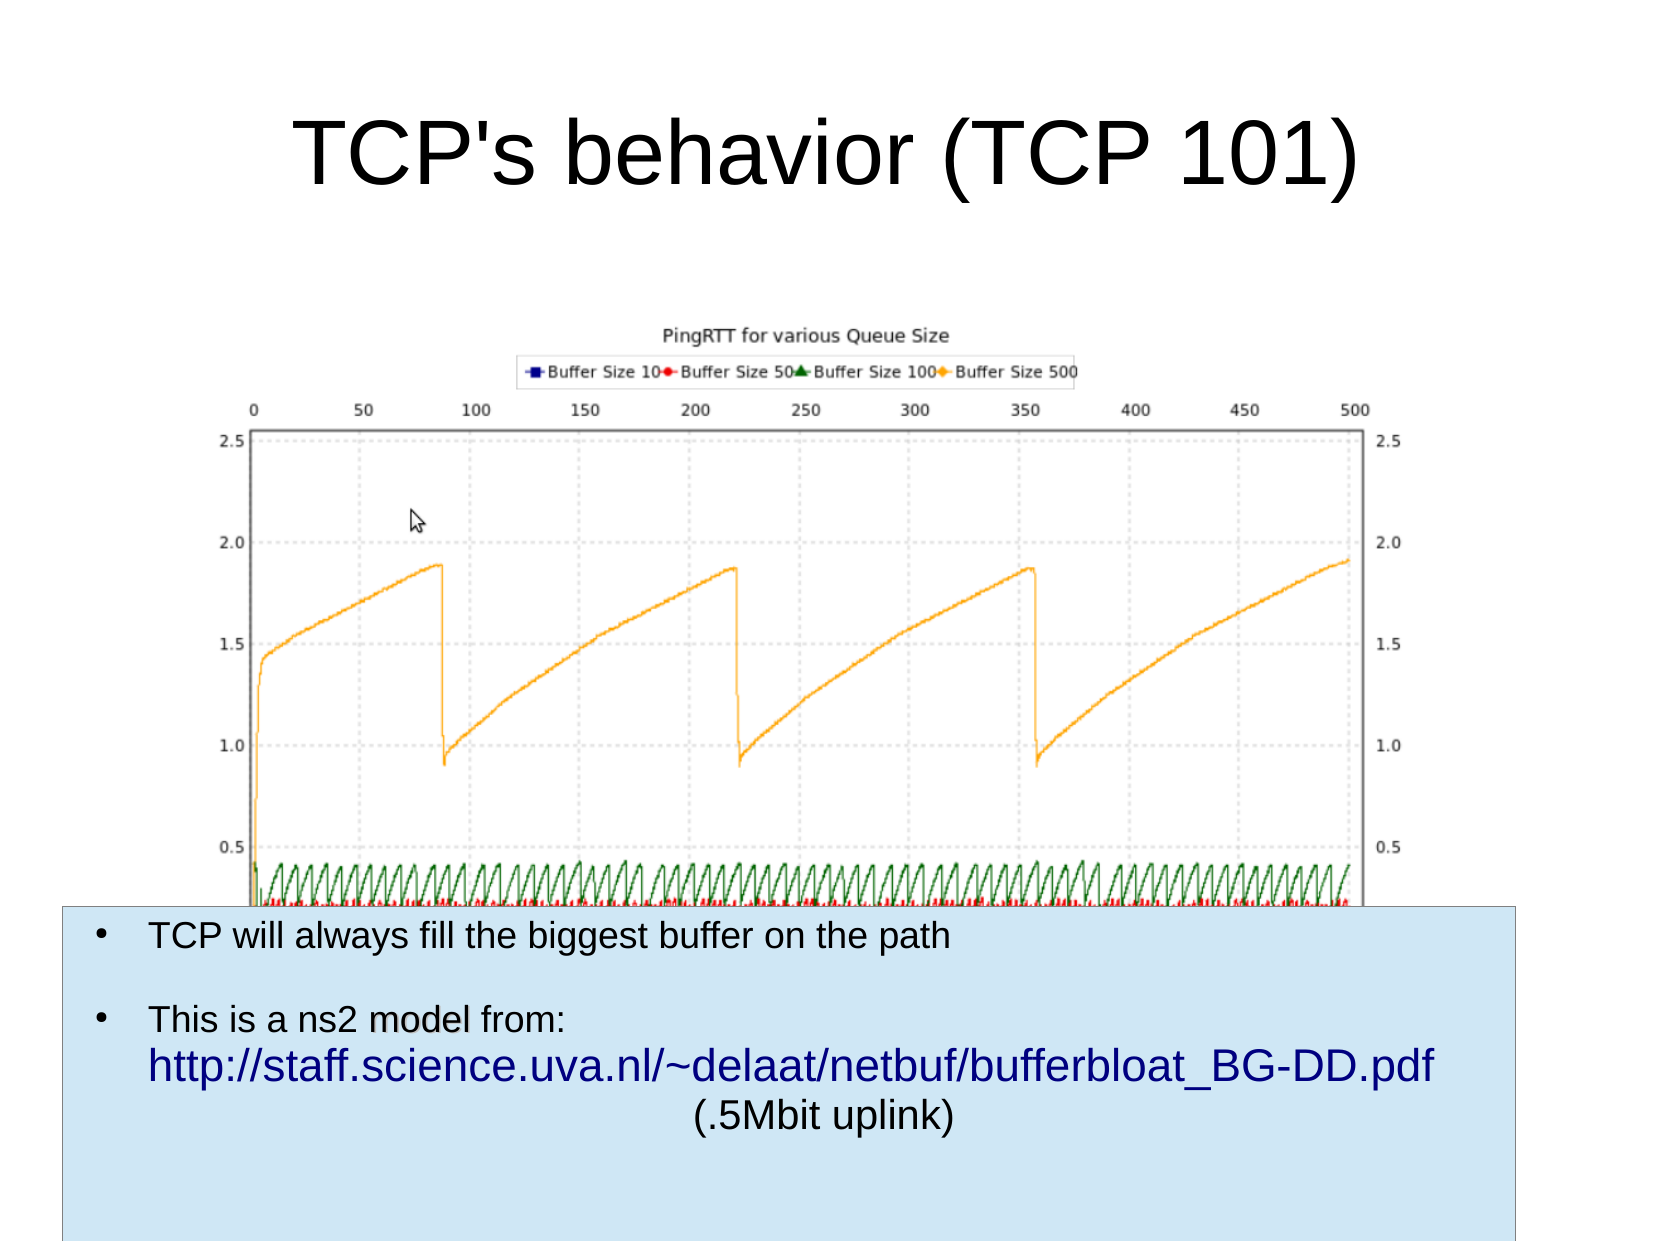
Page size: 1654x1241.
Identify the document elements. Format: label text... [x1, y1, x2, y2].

picture [205, 290, 1415, 906]
text_box TCP will always fill the biggest buffer on the path This is a ns2 model from: http://staff.science.uva.nl/~delaat/netbuf/bufferbloat_BG-DD.pdf (.5Mbit uplink) [62, 906, 1516, 1241]
title TCP's behavior (TCP 101) [82, 49, 1571, 257]
